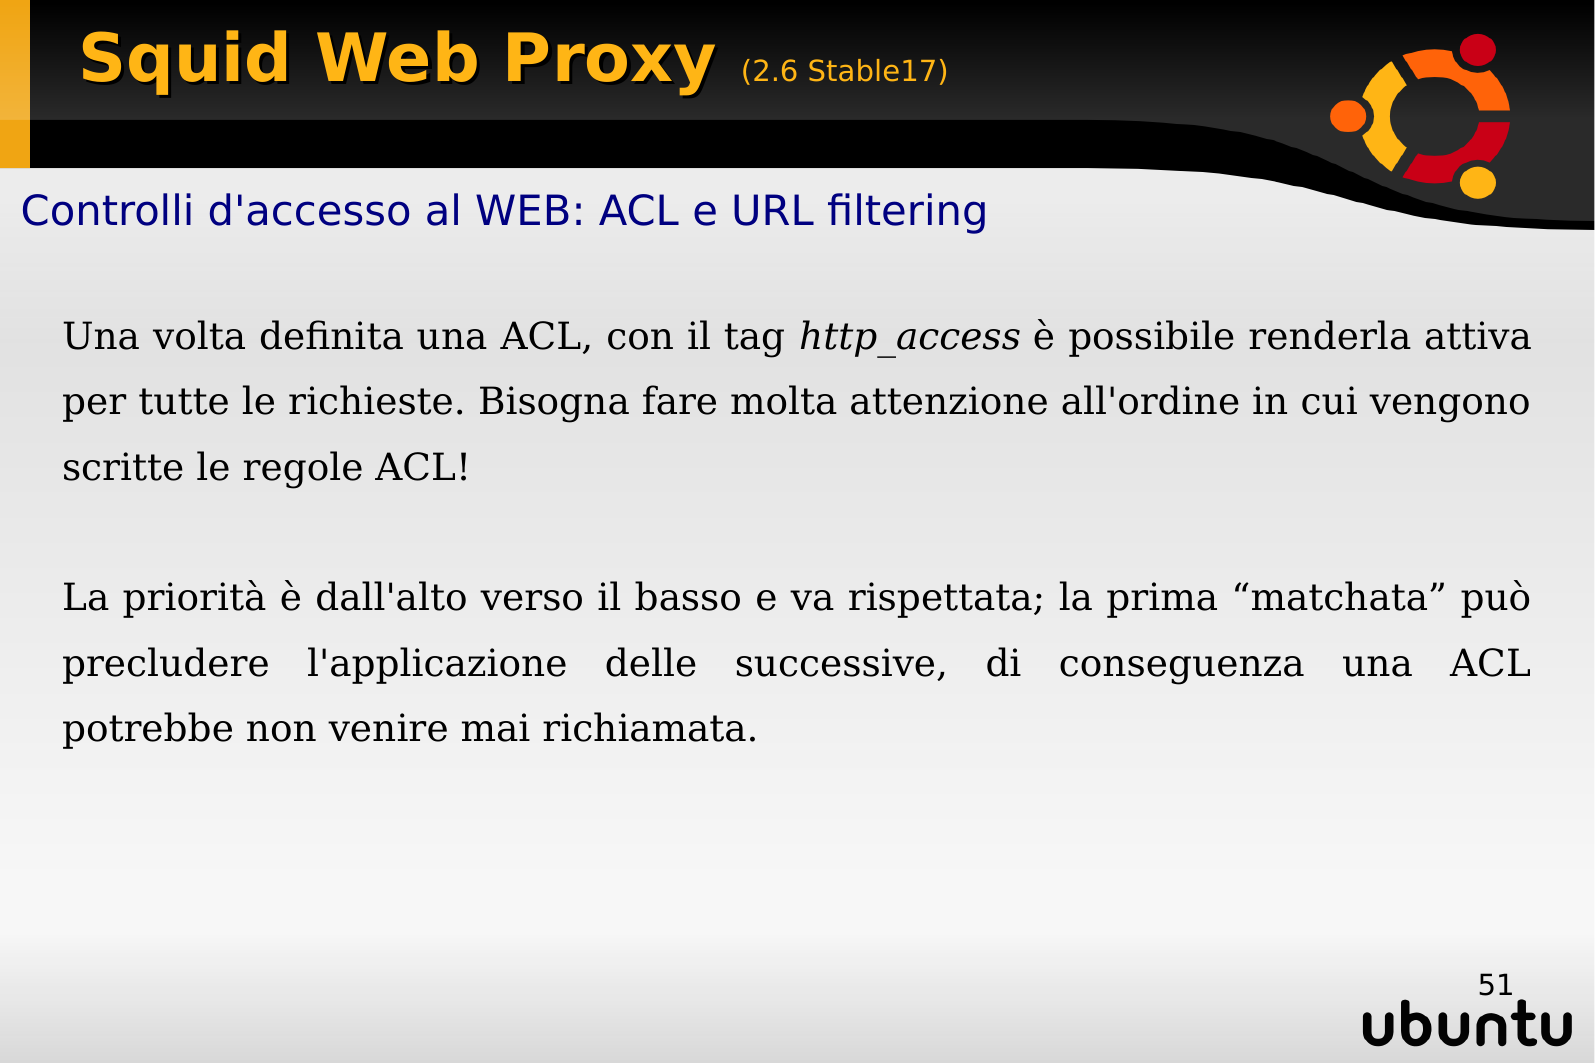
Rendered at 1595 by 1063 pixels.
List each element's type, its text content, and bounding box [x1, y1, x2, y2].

text_box Controlli d'accesso al WEB: ACL e URL filtering [17, 178, 1554, 243]
text_box Squid Web Proxy (2.6 Stable17) [23, 11, 1004, 105]
picture [0, 0, 1595, 1063]
text_box Una volta definita una ACL, con il tag http_access è possibile renderla attiva per tutte le richieste. Bisogna fare molta attenzione all'ordine in cui vengono scritte le regole ACL! La priorità è dall'alto verso il basso e va rispettata; la prima “matchata” può precludere l'applicazione delle successive, di conseguenza una ACL potrebbe non venire mai richiamata. [59, 285, 1536, 1034]
